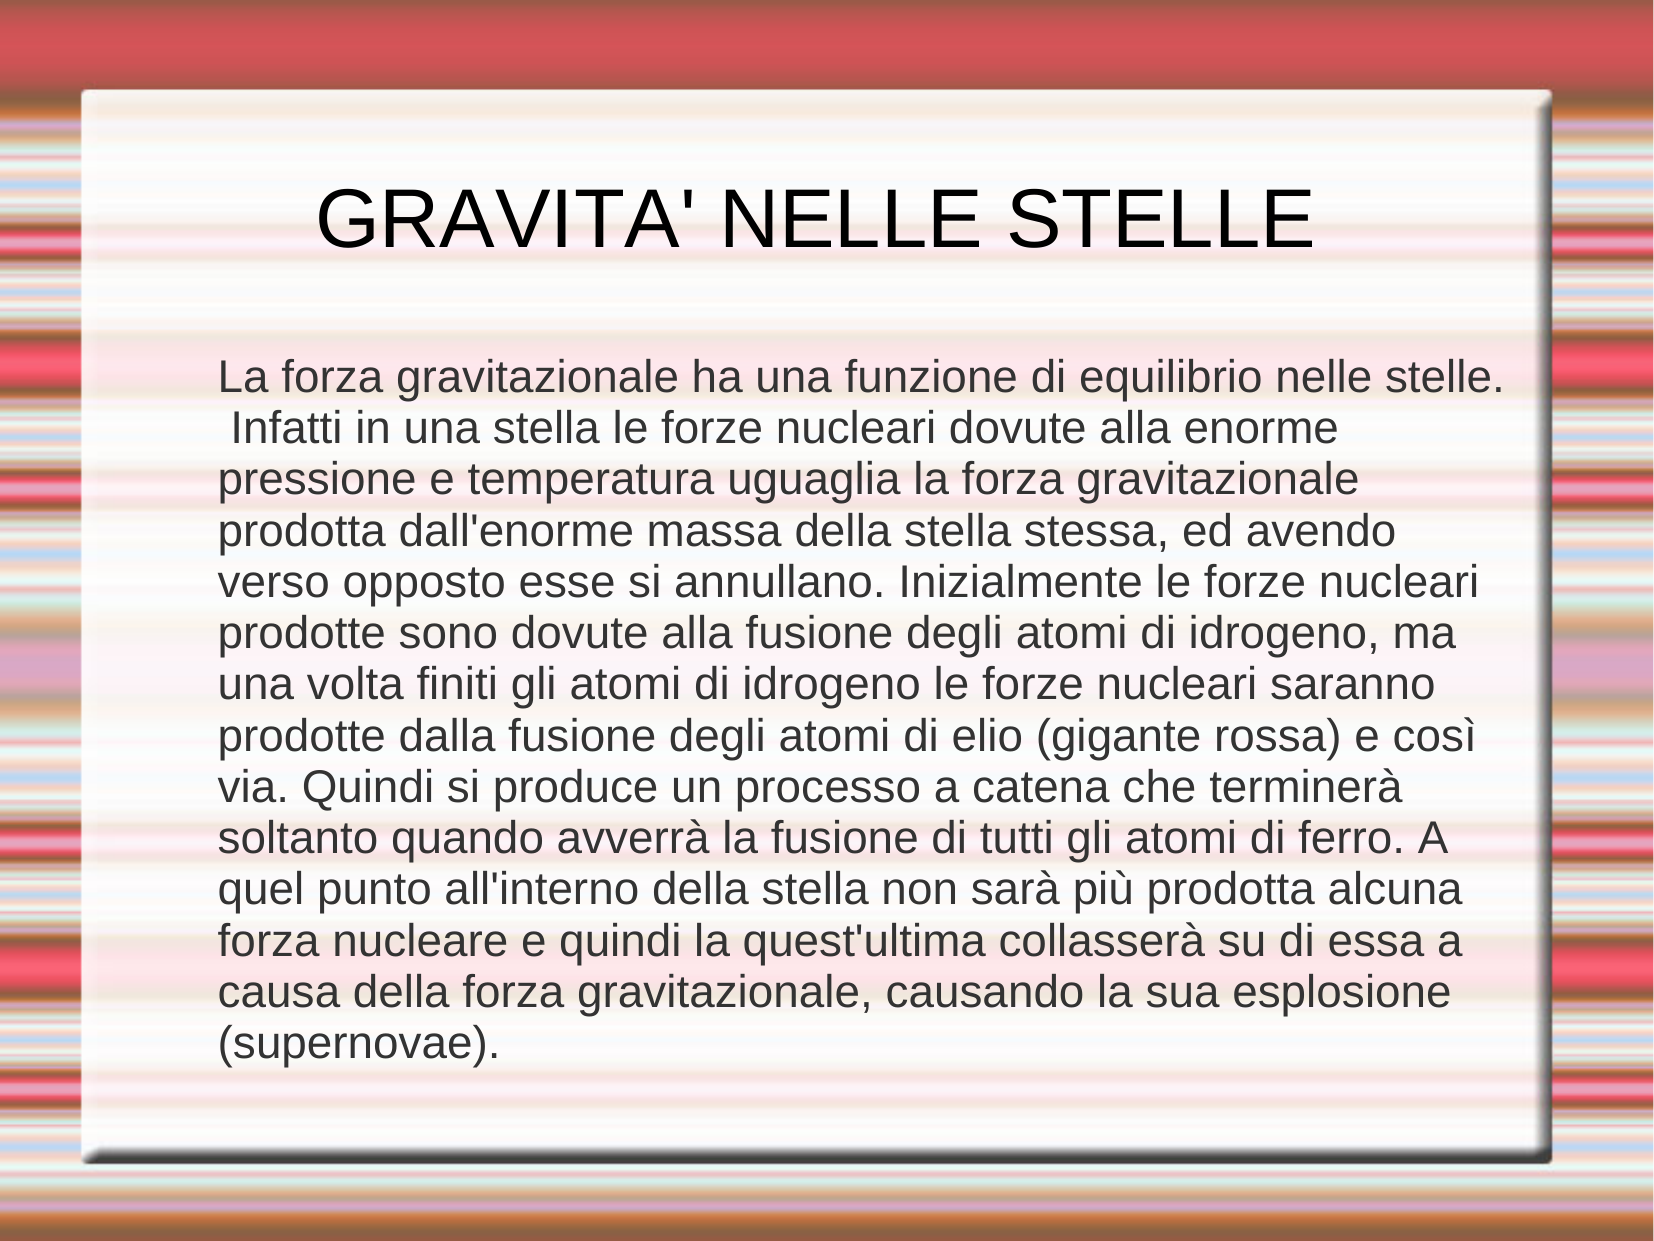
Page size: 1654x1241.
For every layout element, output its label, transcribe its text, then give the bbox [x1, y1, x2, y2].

title GRAVITA' NELLE STELLE [121, 114, 1534, 322]
picture [0, 0, 1654, 1241]
list La forza gravitazionale ha una funzione di equilibrio nelle stelle. Infatti in una stella le forze nucleari dovute alla enorme pressione e temperatura uguaglia la forza gravitazionale prodotta dall'enorme massa della stella stessa, ed avendo verso opposto esse si annullano. Inizialmente le forze nucleari prodotte sono dovute alla fusione degli atomi di idrogeno, ma una volta finiti gli atomi di idrogeno le forze nucleari saranno prodotte dalla fusione degli atomi di elio (gigante rossa) e così via. Quindi si produce un processo a catena che terminerà soltanto quando avverrà la fusione di tutti gli atomi di ferro. A quel punto all'interno della stella non sarà più prodotta alcuna forza nucleare e quindi la quest'ultima collasserà su di essa a causa della forza gravitazionale, causando la sua esplosione (supernovae). [134, 350, 1516, 1132]
